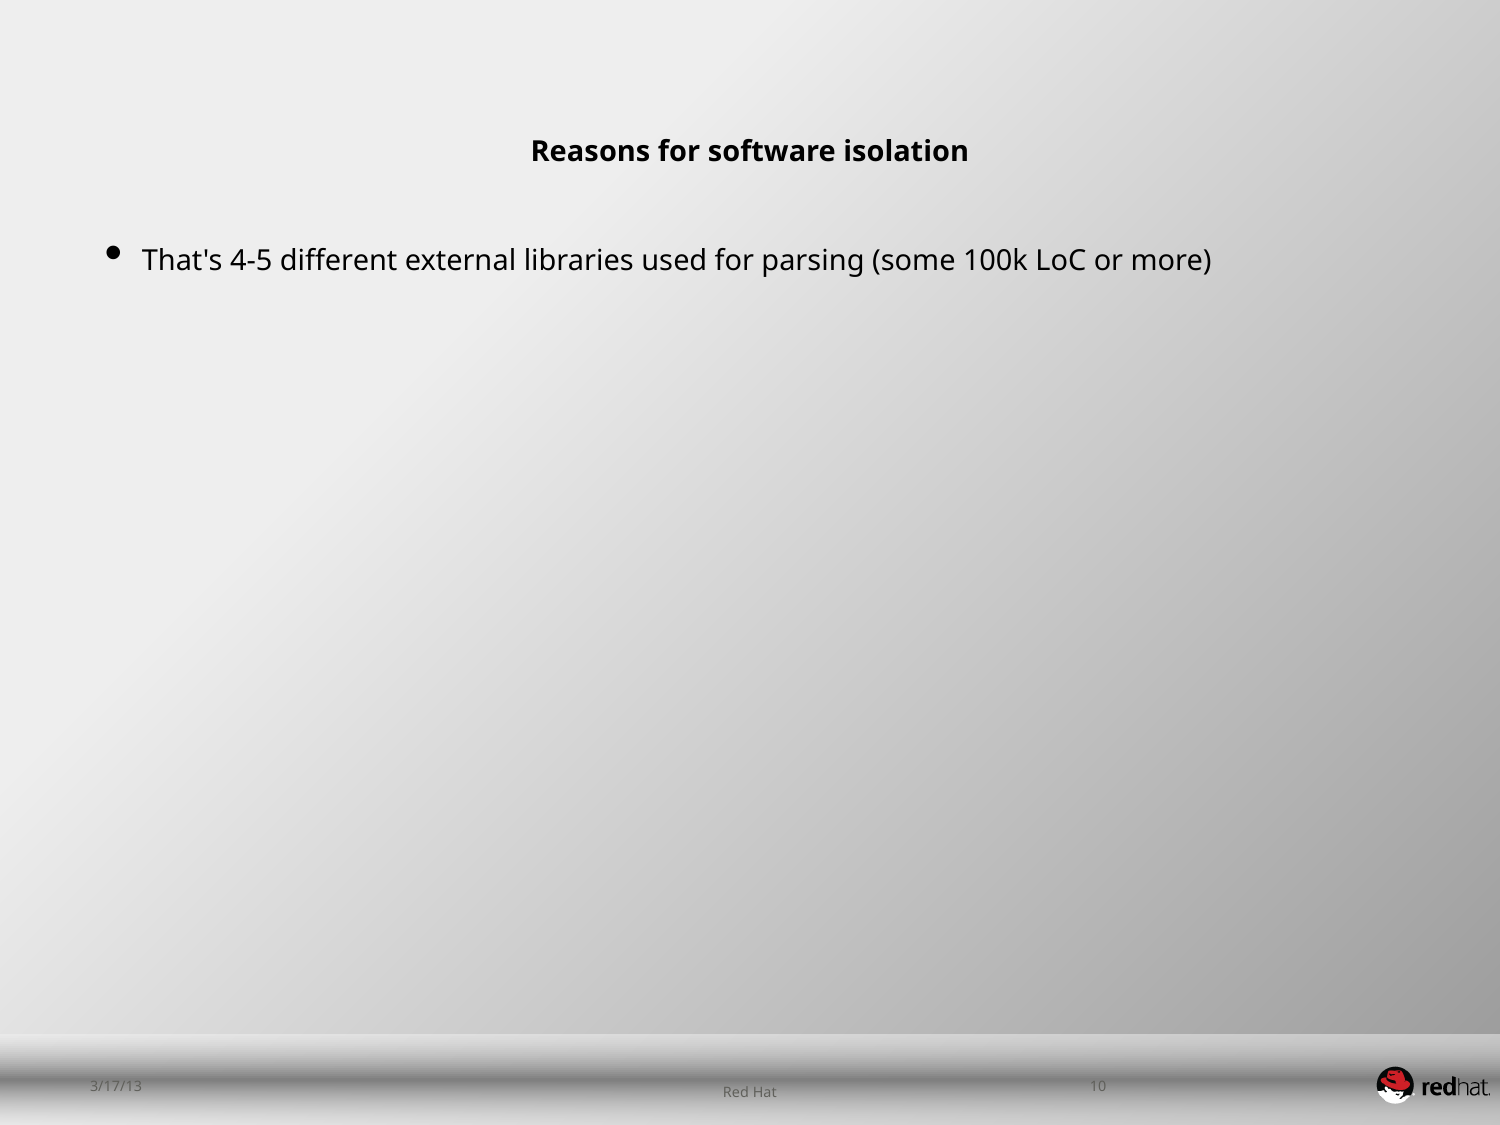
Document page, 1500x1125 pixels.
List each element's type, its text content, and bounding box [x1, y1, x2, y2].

title Reasons for software isolation [75, 22, 1426, 188]
picture [1364, 1057, 1500, 1110]
slide_number <number> [1074, 1051, 1337, 1112]
footer Red Hat [300, 1065, 1200, 1110]
list That's 4-5 different external libraries used for parsing (some 100k LoC or more) [74, 209, 1425, 1012]
slide_number 3/17/13 [75, 1051, 425, 1112]
